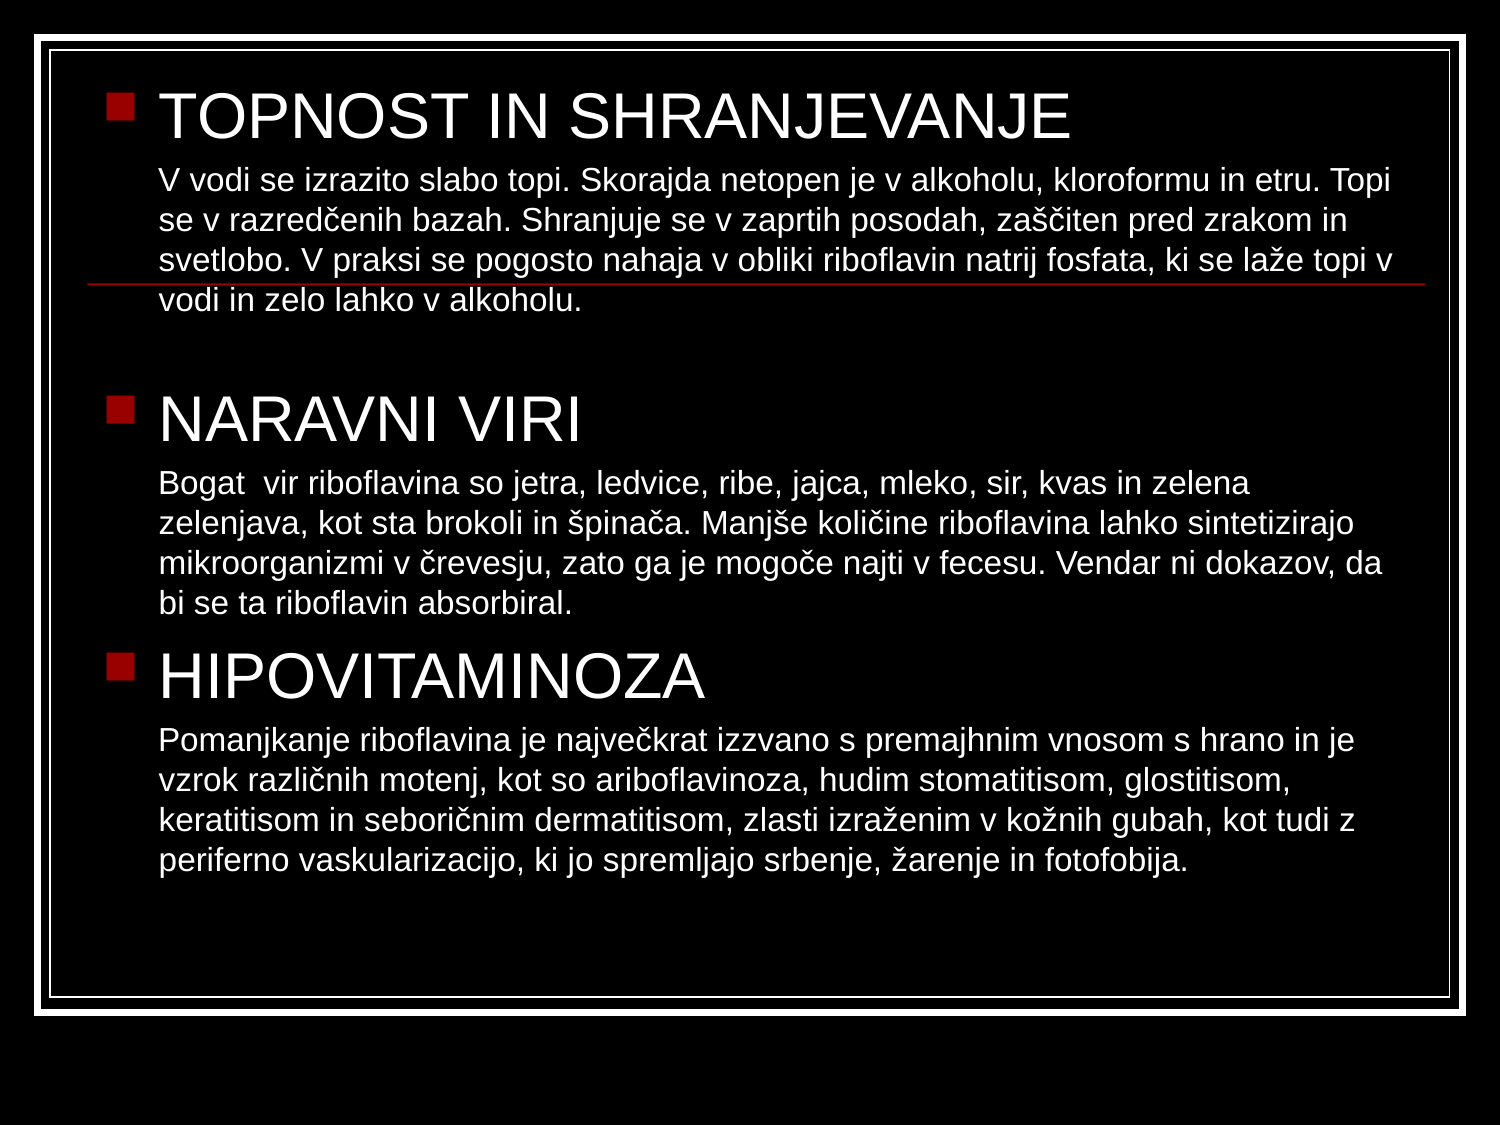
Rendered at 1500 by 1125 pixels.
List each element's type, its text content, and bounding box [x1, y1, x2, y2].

list TOPNOST IN SHRANJEVANJE V vodi se izrazito slabo topi. Skorajda netopen je v alkoholu, kloroformu in etru. Topi se v razredčenih bazah. Shranjuje se v zaprtih posodah, zaščiten pred zrakom in svetlobo. V praksi se pogosto nahaja v obliki riboflavin natrij fosfata, ki se laže topi v vodi in zelo lahko v alkoholu. NARAVNI VIRI Bogat vir riboflavina so jetra, ledvice, ribe, jajca, mleko, sir, kvas in zelena zelenjava, kot sta brokoli in špinača. Manjše količine riboflavina lahko sintetizirajo mikroorganizmi v črevesju, zato ga je mogoče najti v fecesu. Vendar ni dokazov, da bi se ta riboflavin absorbiral. HIPOVITAMINOZA Pomanjkanje riboflavina je največkrat izzvano s premajhnim vnosom s hrano in je vzrok različnih motenj, kot so ariboflavinoza, hudim stomatitisom, glostitisom, keratitisom in seboričnim dermatitisom, zlasti izraženim v kožnih gubah, kot tudi z periferno vaskularizacijo, ki jo spremljajo srbenje, žarenje in fotofobija. [87, 66, 1425, 963]
